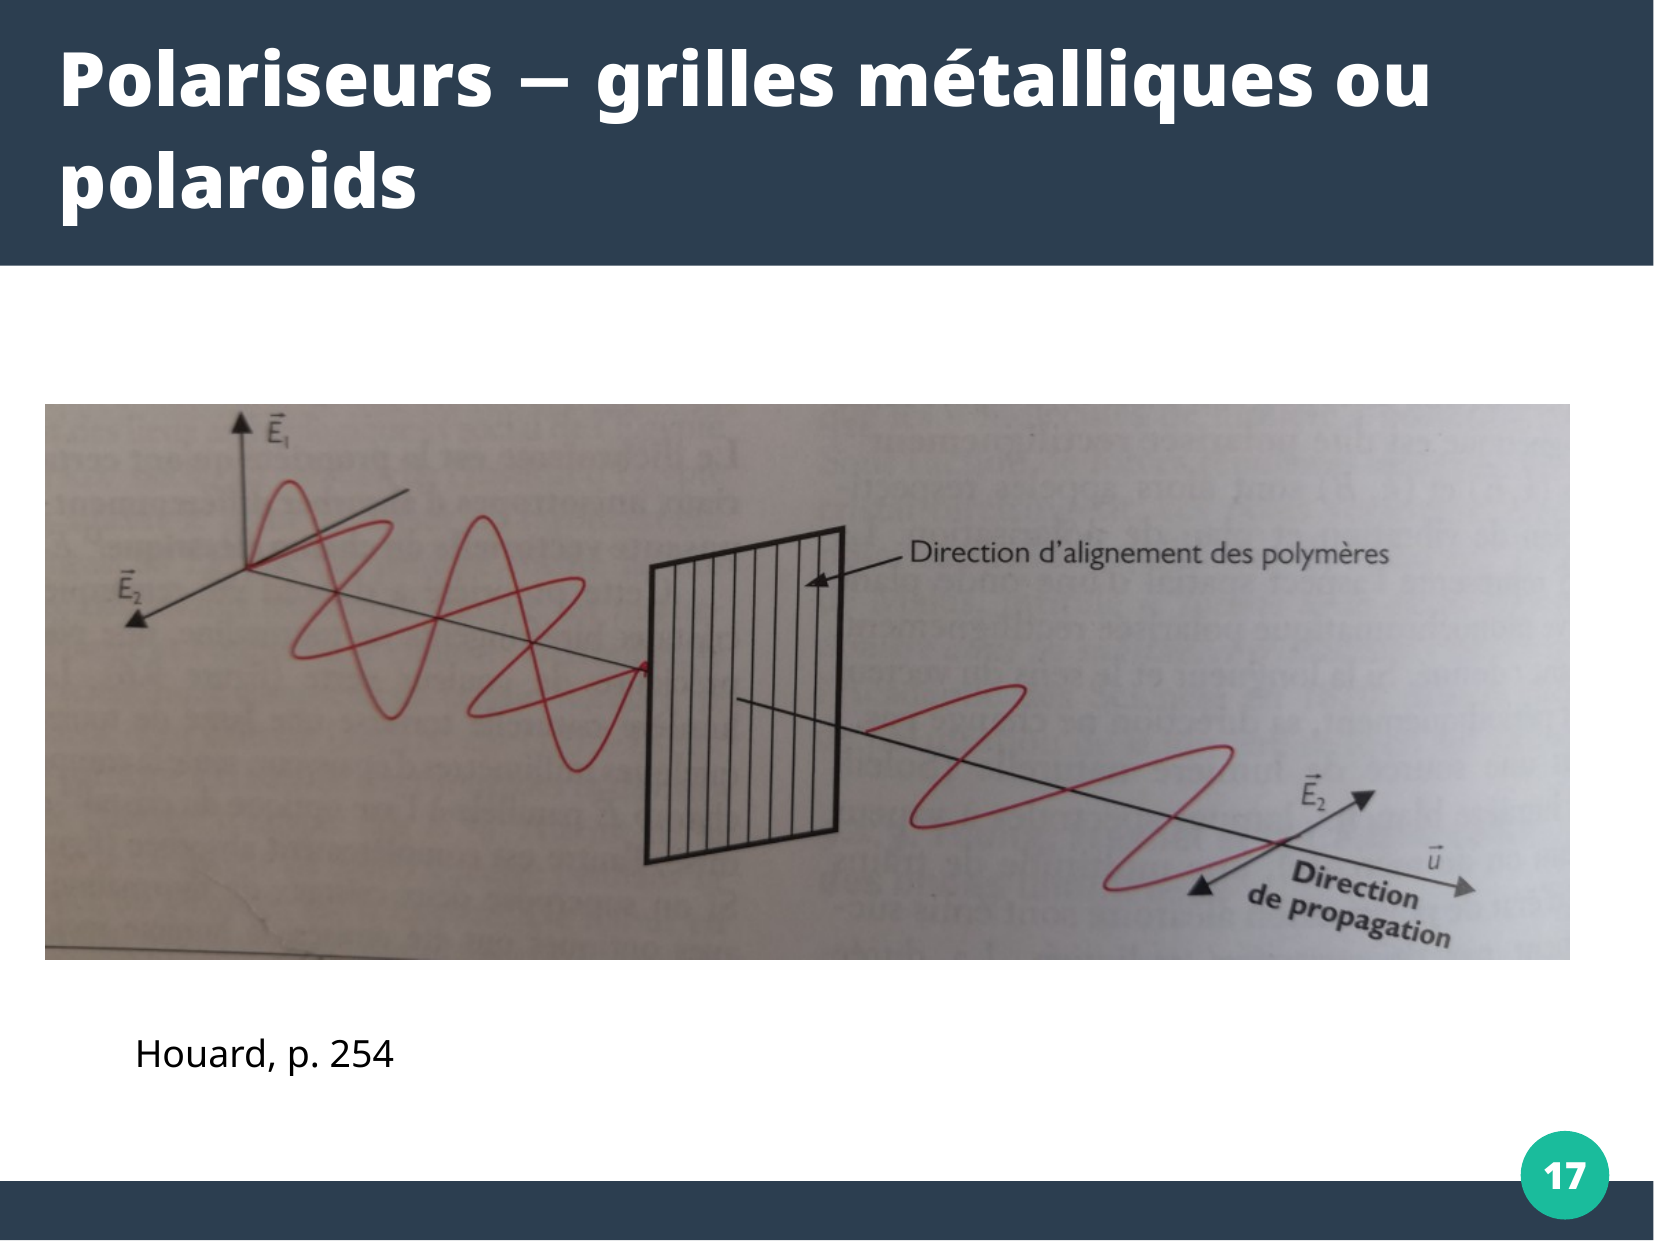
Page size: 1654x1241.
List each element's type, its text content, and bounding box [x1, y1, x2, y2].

text_box Houard, p. 254 [120, 1020, 781, 1079]
picture [45, 404, 1570, 961]
title Polariseurs − grilles métalliques ou polaroids [59, 49, 1595, 207]
